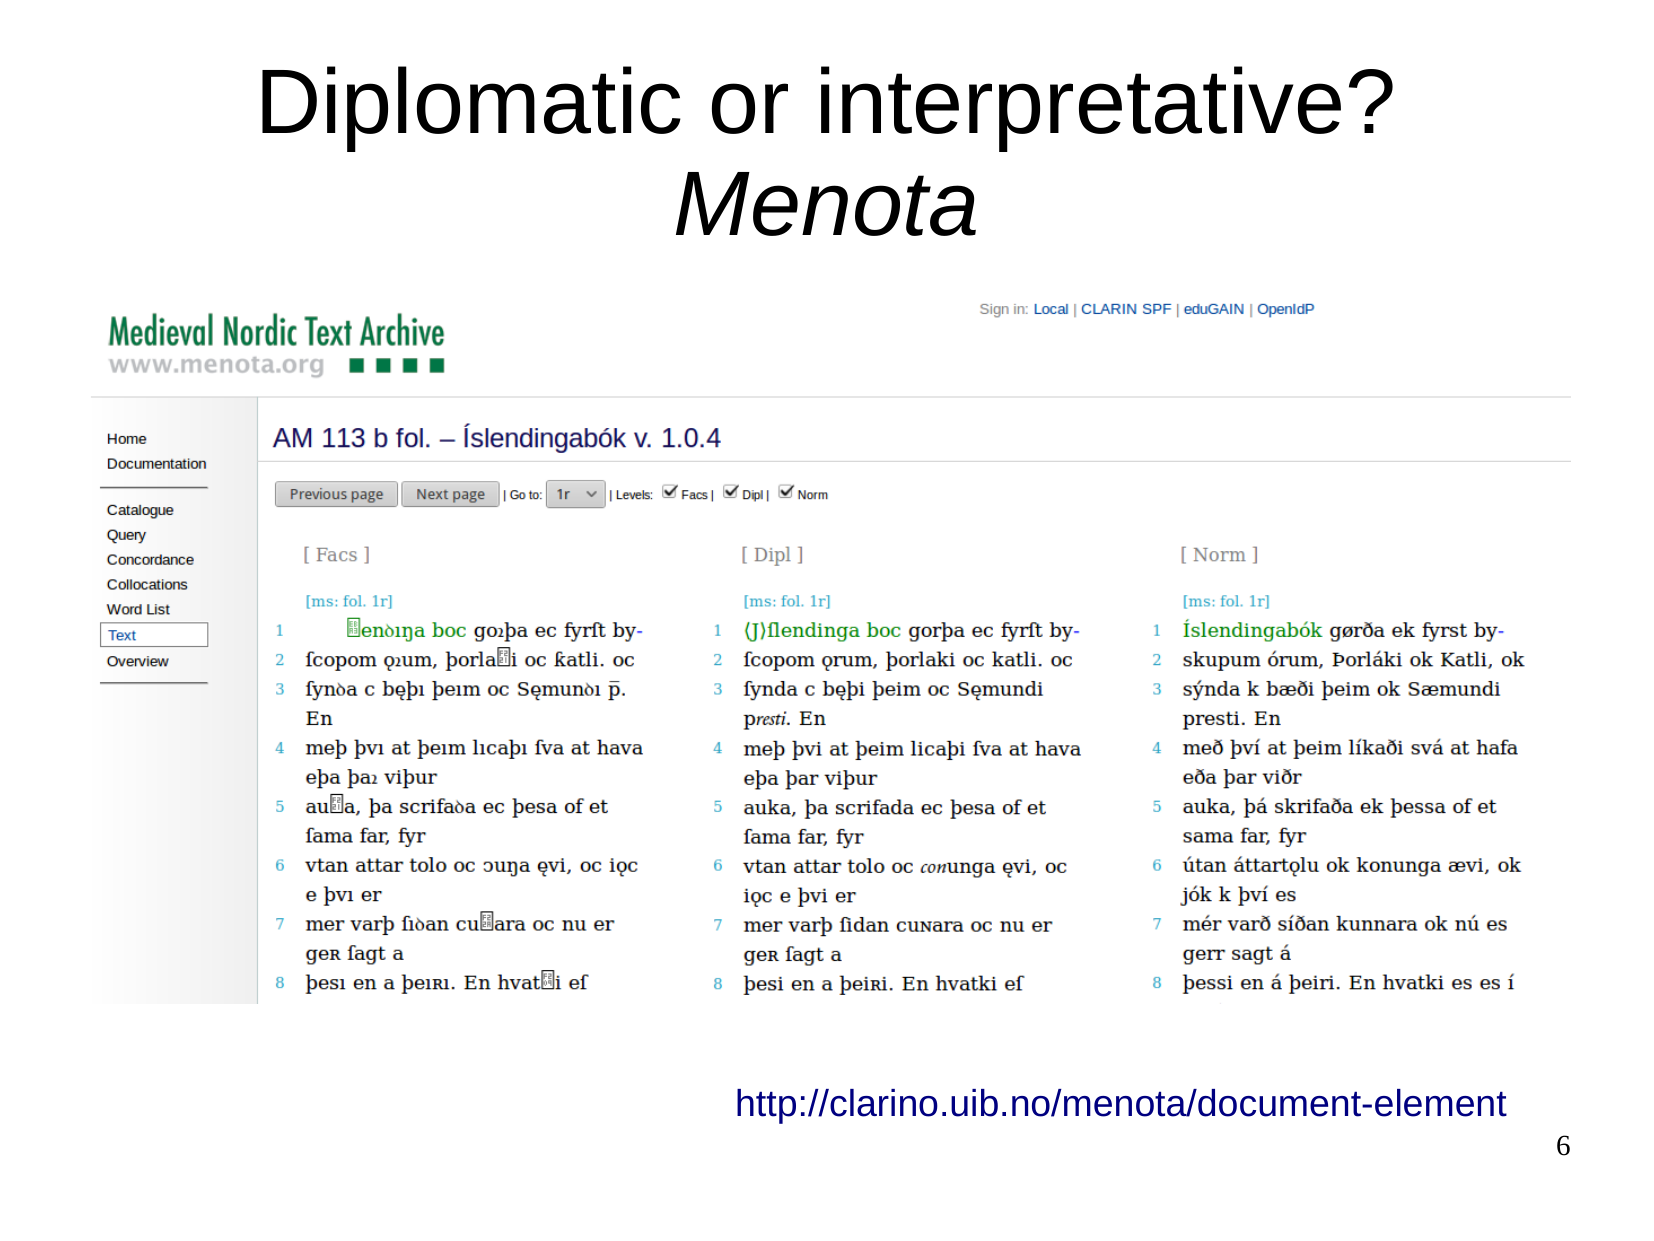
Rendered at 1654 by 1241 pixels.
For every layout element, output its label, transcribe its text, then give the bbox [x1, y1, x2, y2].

title Diplomatic or interpretative? Menota [82, 49, 1571, 257]
picture [82, 296, 1571, 1004]
text_box http://clarino.uib.no/menota/document-element [720, 1074, 1548, 1174]
